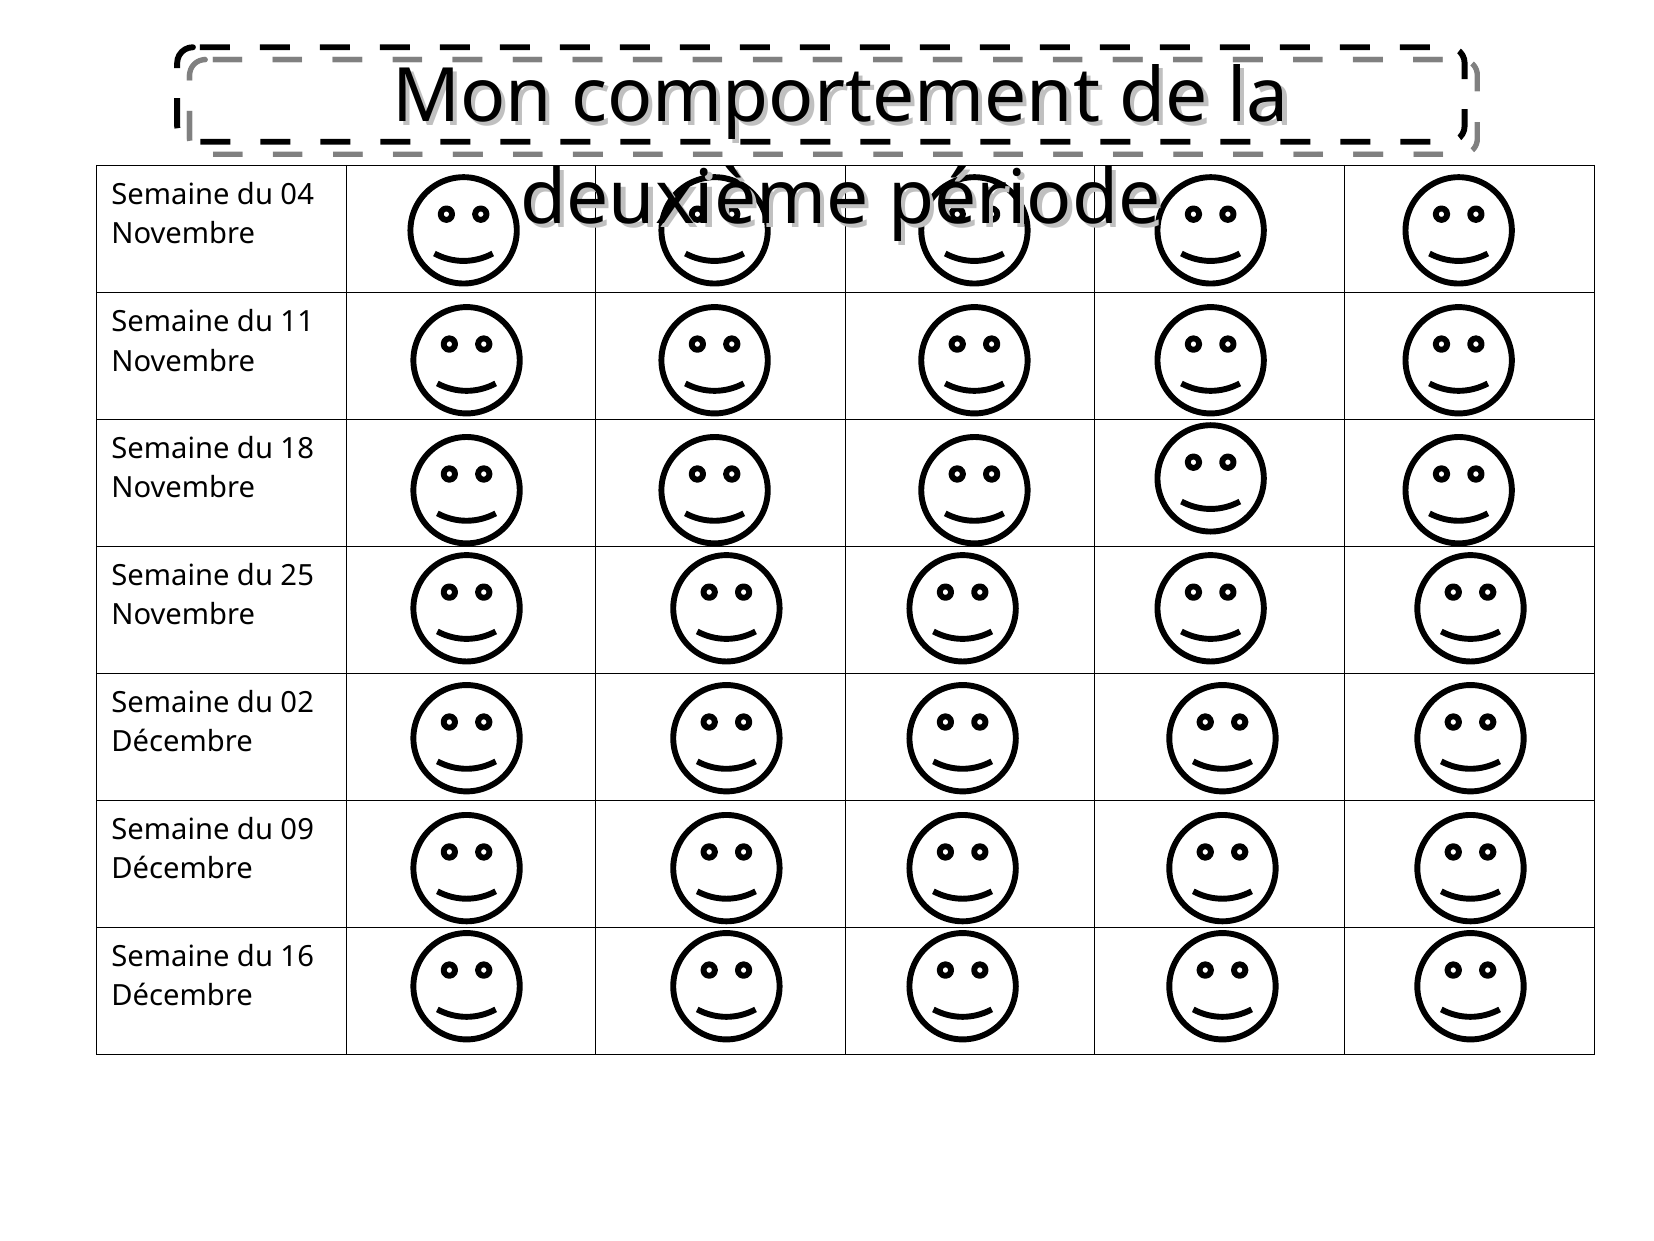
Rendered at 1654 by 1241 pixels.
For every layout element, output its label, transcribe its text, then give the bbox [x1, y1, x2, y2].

table_cell [1345, 420, 1594, 546]
table_header [1095, 166, 1106, 188]
table_cell [1095, 293, 1344, 419]
table_cell [347, 420, 595, 546]
table_header [1095, 192, 1105, 218]
table_cell [347, 547, 595, 673]
table_cell [1345, 293, 1594, 419]
table_header [683, 183, 700, 213]
table_cell [347, 293, 595, 419]
table_cell [1345, 928, 1594, 1054]
table_cell [596, 928, 845, 1054]
table_cell [846, 293, 1094, 419]
table_header [581, 208, 595, 218]
table_cell Semaine du 09 Décembre [97, 801, 346, 927]
table_cell Semaine du 11 Novembre [97, 293, 346, 419]
table_cell [596, 293, 845, 419]
table_cell [596, 674, 845, 800]
table_cell [596, 801, 845, 927]
table_cell Semaine du 18 Novembre [97, 420, 346, 546]
table_cell [1095, 420, 1344, 546]
table_cell [846, 674, 1094, 800]
table_cell [1095, 928, 1344, 1054]
text_box Mon comportement de la deuxième période [220, 33, 1461, 151]
table_header [846, 166, 1094, 292]
table_cell [1095, 674, 1344, 800]
table_cell [347, 928, 595, 1054]
table_header [582, 191, 595, 199]
table_header Semaine du 04 Novembre [97, 166, 346, 292]
table_header [665, 181, 764, 280]
table_cell [846, 801, 1094, 927]
table_cell [1345, 674, 1594, 800]
table_cell [1095, 547, 1344, 673]
table_cell [1409, 440, 1508, 540]
table_cell Semaine du 02 Décembre [97, 674, 346, 800]
table_header [596, 166, 845, 292]
table_header [347, 166, 595, 292]
table_cell [846, 547, 1094, 673]
table_cell Semaine du 25 Novembre [97, 547, 346, 673]
table_header [925, 181, 1024, 280]
table_header [846, 191, 858, 199]
table_header [730, 191, 746, 199]
table_cell [846, 928, 1094, 1054]
table_header [905, 192, 923, 218]
table_cell Semaine du 16 Décembre [97, 928, 346, 1054]
table_cell [1345, 547, 1594, 673]
table_header [535, 192, 553, 218]
table_cell [925, 440, 1024, 540]
table_header [1095, 166, 1344, 292]
table_cell [417, 440, 516, 540]
table_cell [596, 420, 845, 546]
table_cell [1095, 801, 1344, 927]
table_cell [1345, 801, 1594, 927]
table_cell [596, 547, 845, 673]
table_cell [665, 440, 764, 540]
table_cell [347, 674, 595, 800]
table_cell [846, 420, 1094, 546]
table_cell [347, 801, 595, 927]
table_header [1087, 192, 1094, 218]
table_header [1345, 166, 1594, 292]
table_header [950, 191, 966, 199]
